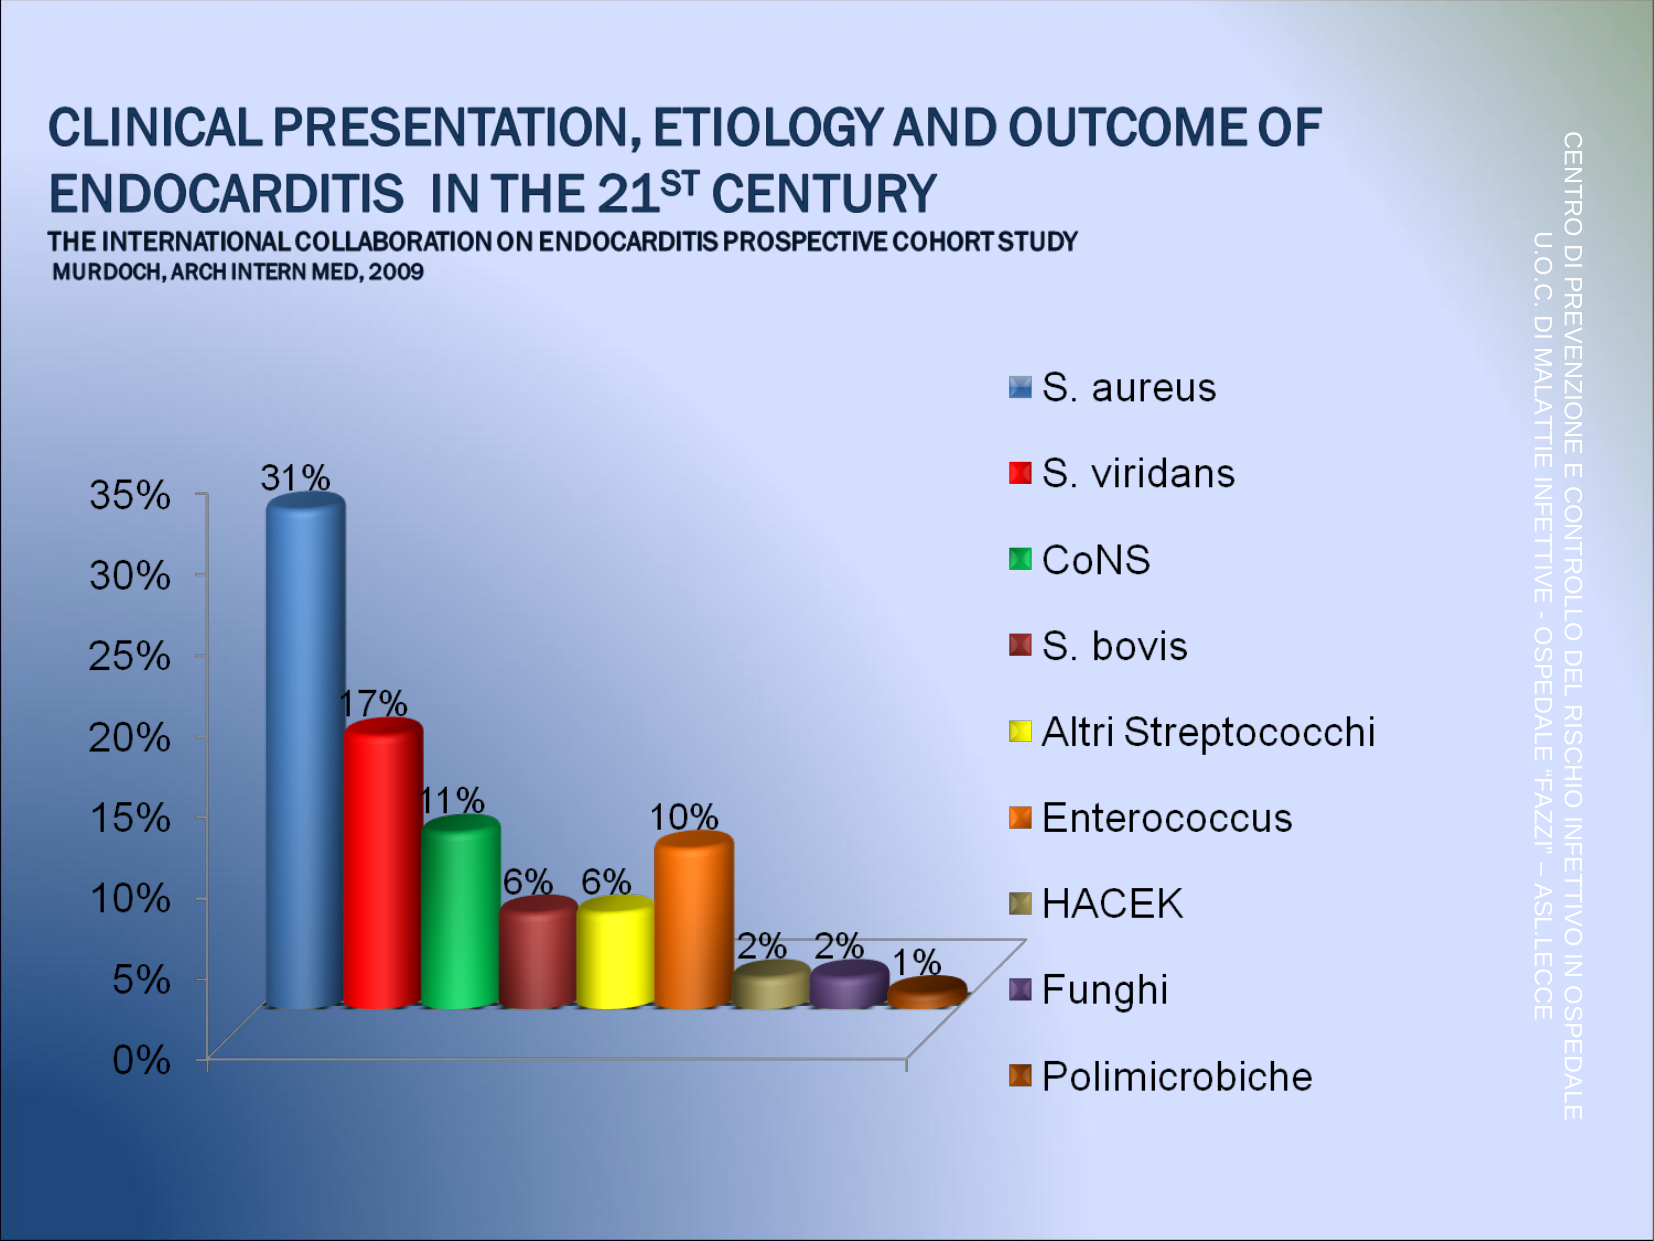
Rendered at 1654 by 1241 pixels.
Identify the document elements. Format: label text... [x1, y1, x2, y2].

text_box CENTRO DI PREVENZIONE E CONTROLLO DEL RISCHIO INFETTIVO IN OSPEDALE U.O.C. DI MALATTIE INFETTIVE - OSPEDALE “FAZZI” – ASL.LECCE [1522, 64, 1598, 1189]
picture [0, 0, 1654, 1241]
